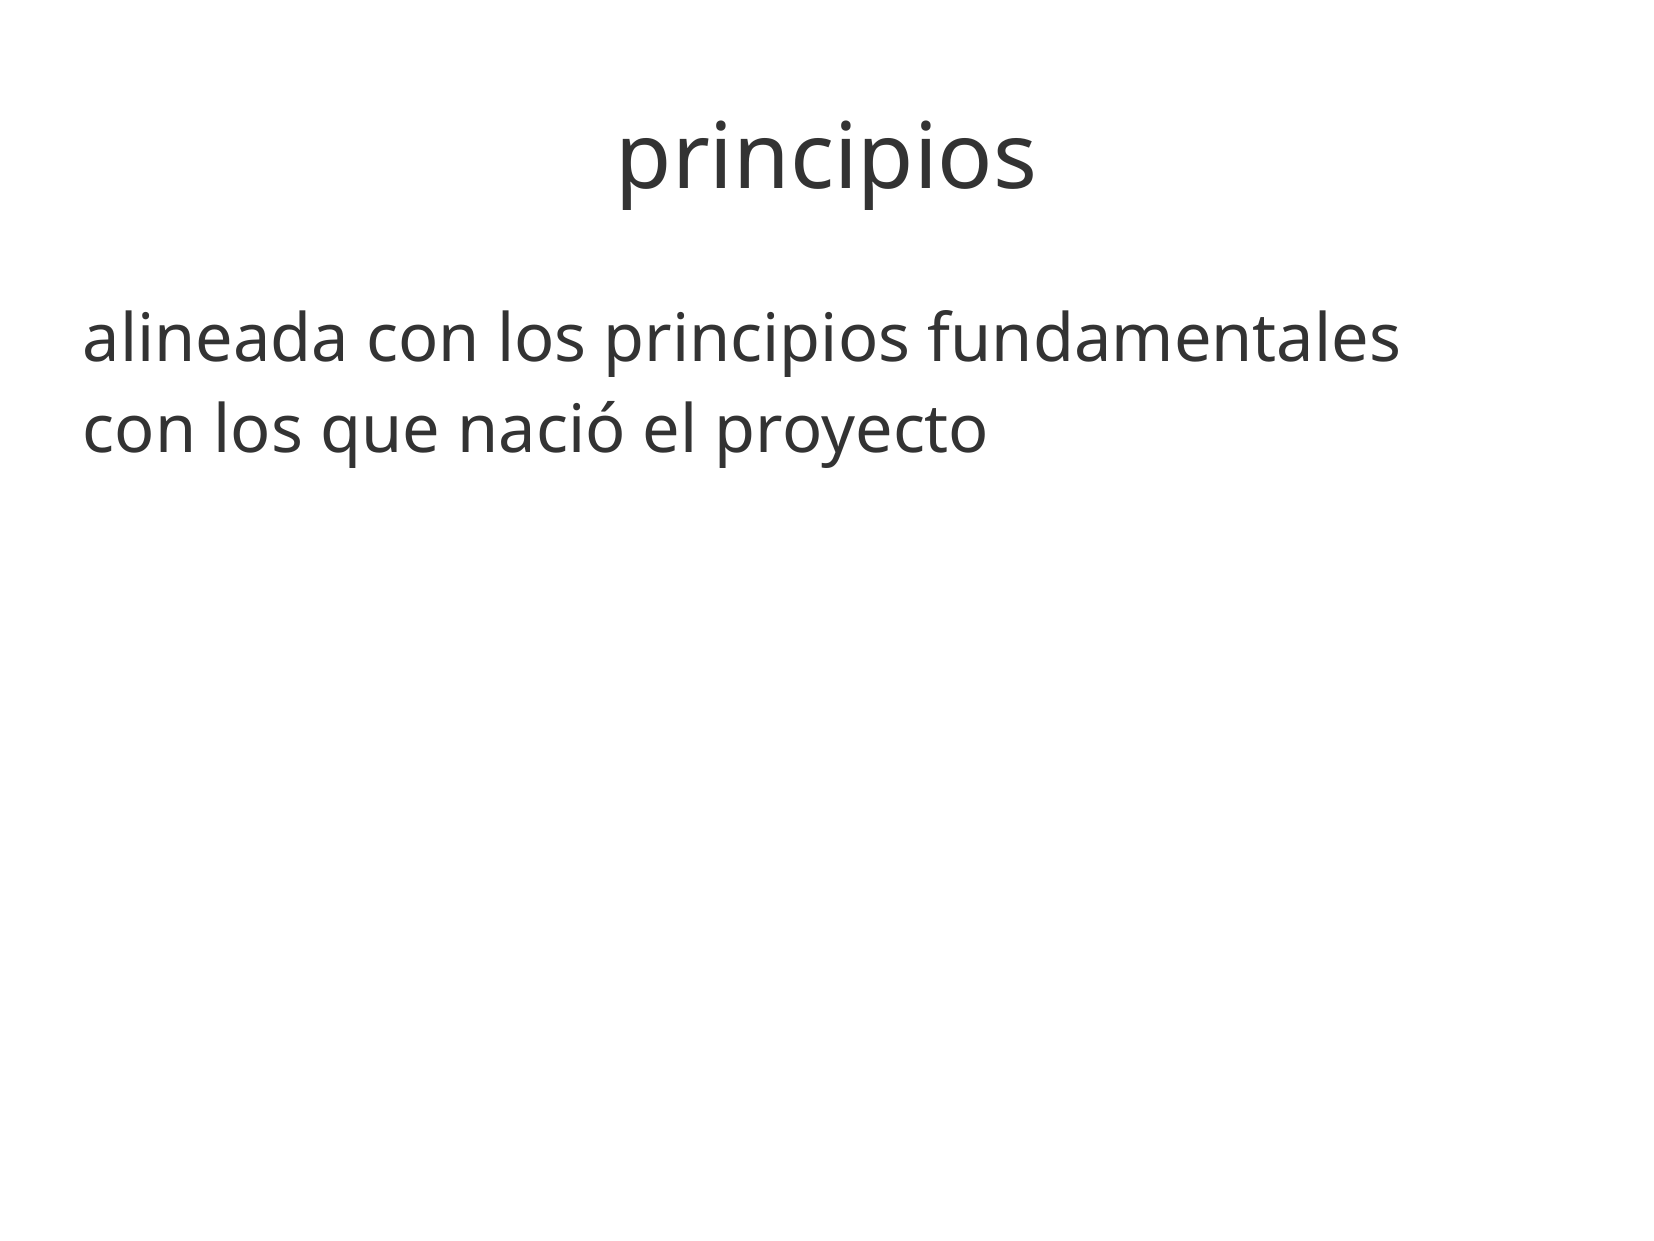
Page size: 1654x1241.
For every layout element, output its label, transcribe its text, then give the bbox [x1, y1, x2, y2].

list alineada con los principios fundamentales con los que nació el proyecto [82, 290, 1571, 1182]
title principios [82, 56, 1571, 250]
